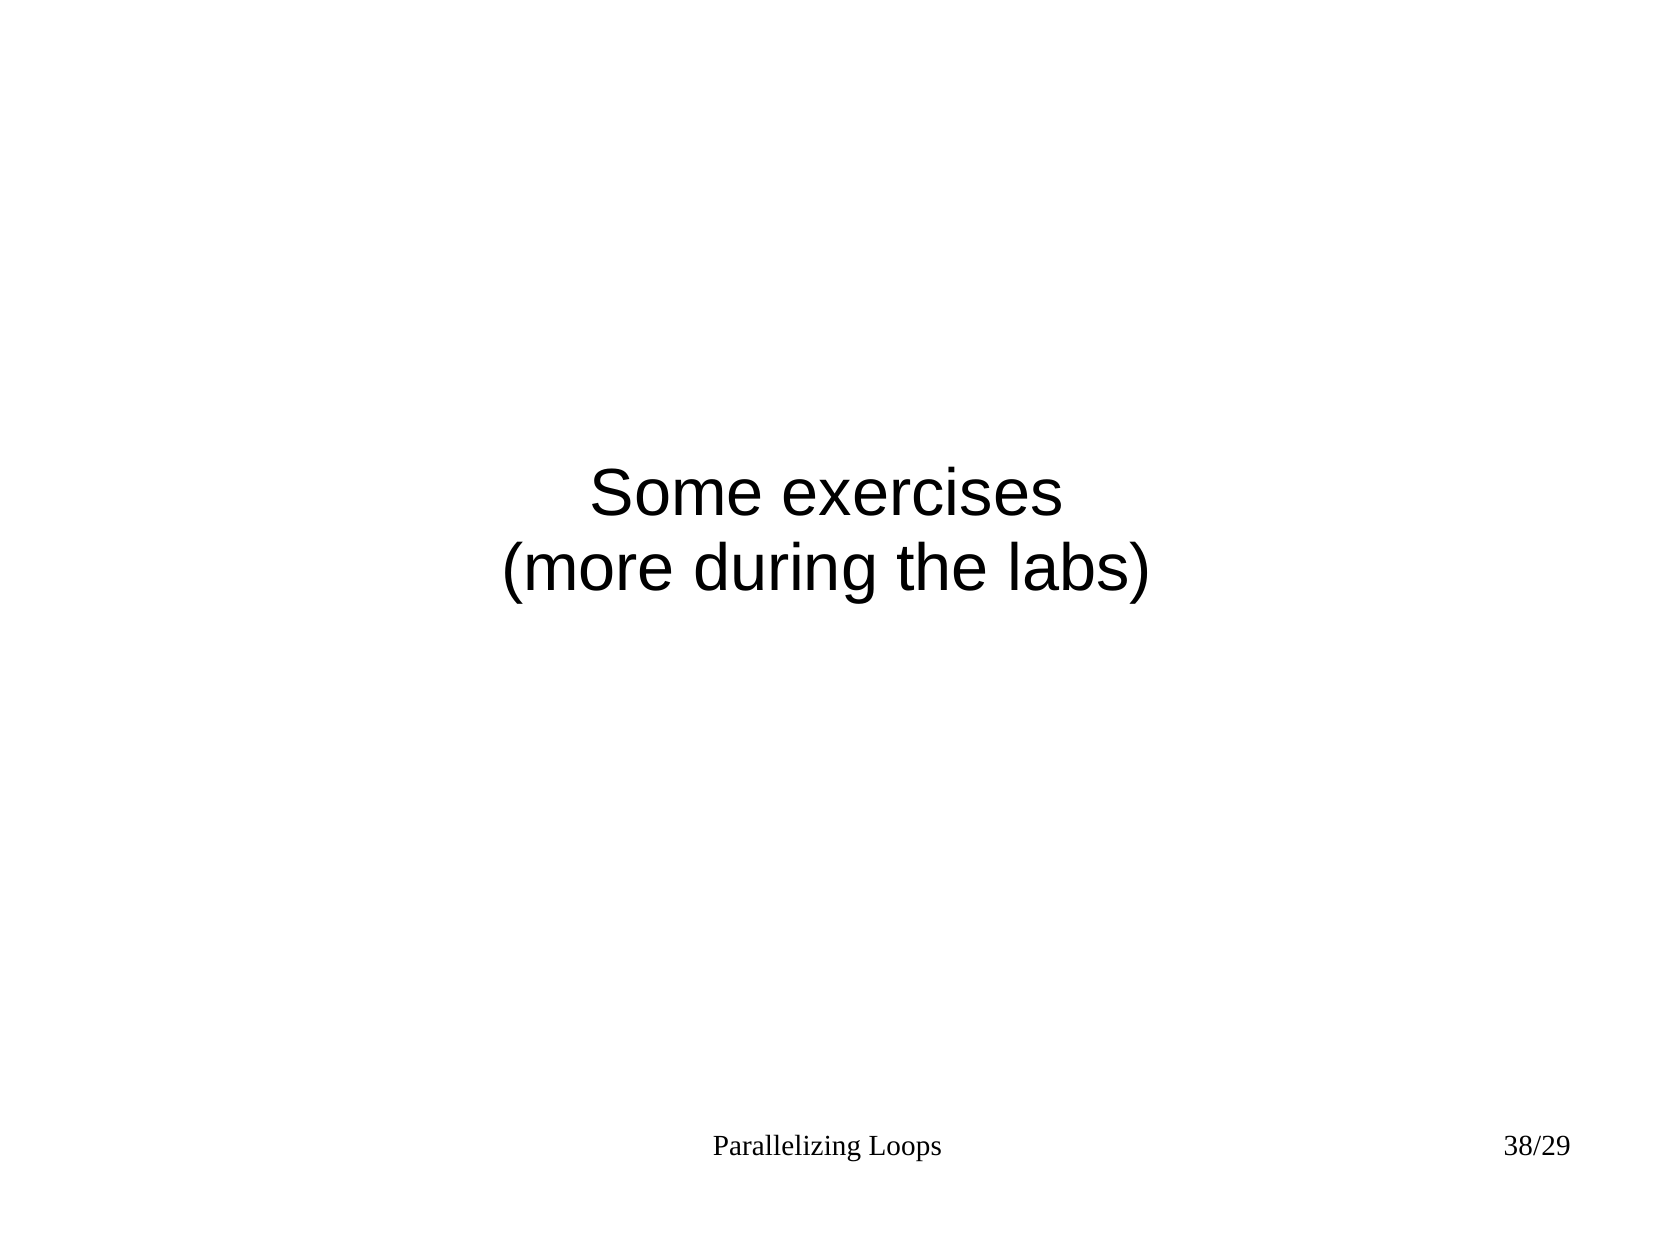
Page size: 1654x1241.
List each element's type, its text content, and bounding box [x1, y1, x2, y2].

text_box Some exercises (more during the labs) [82, 49, 1571, 1010]
